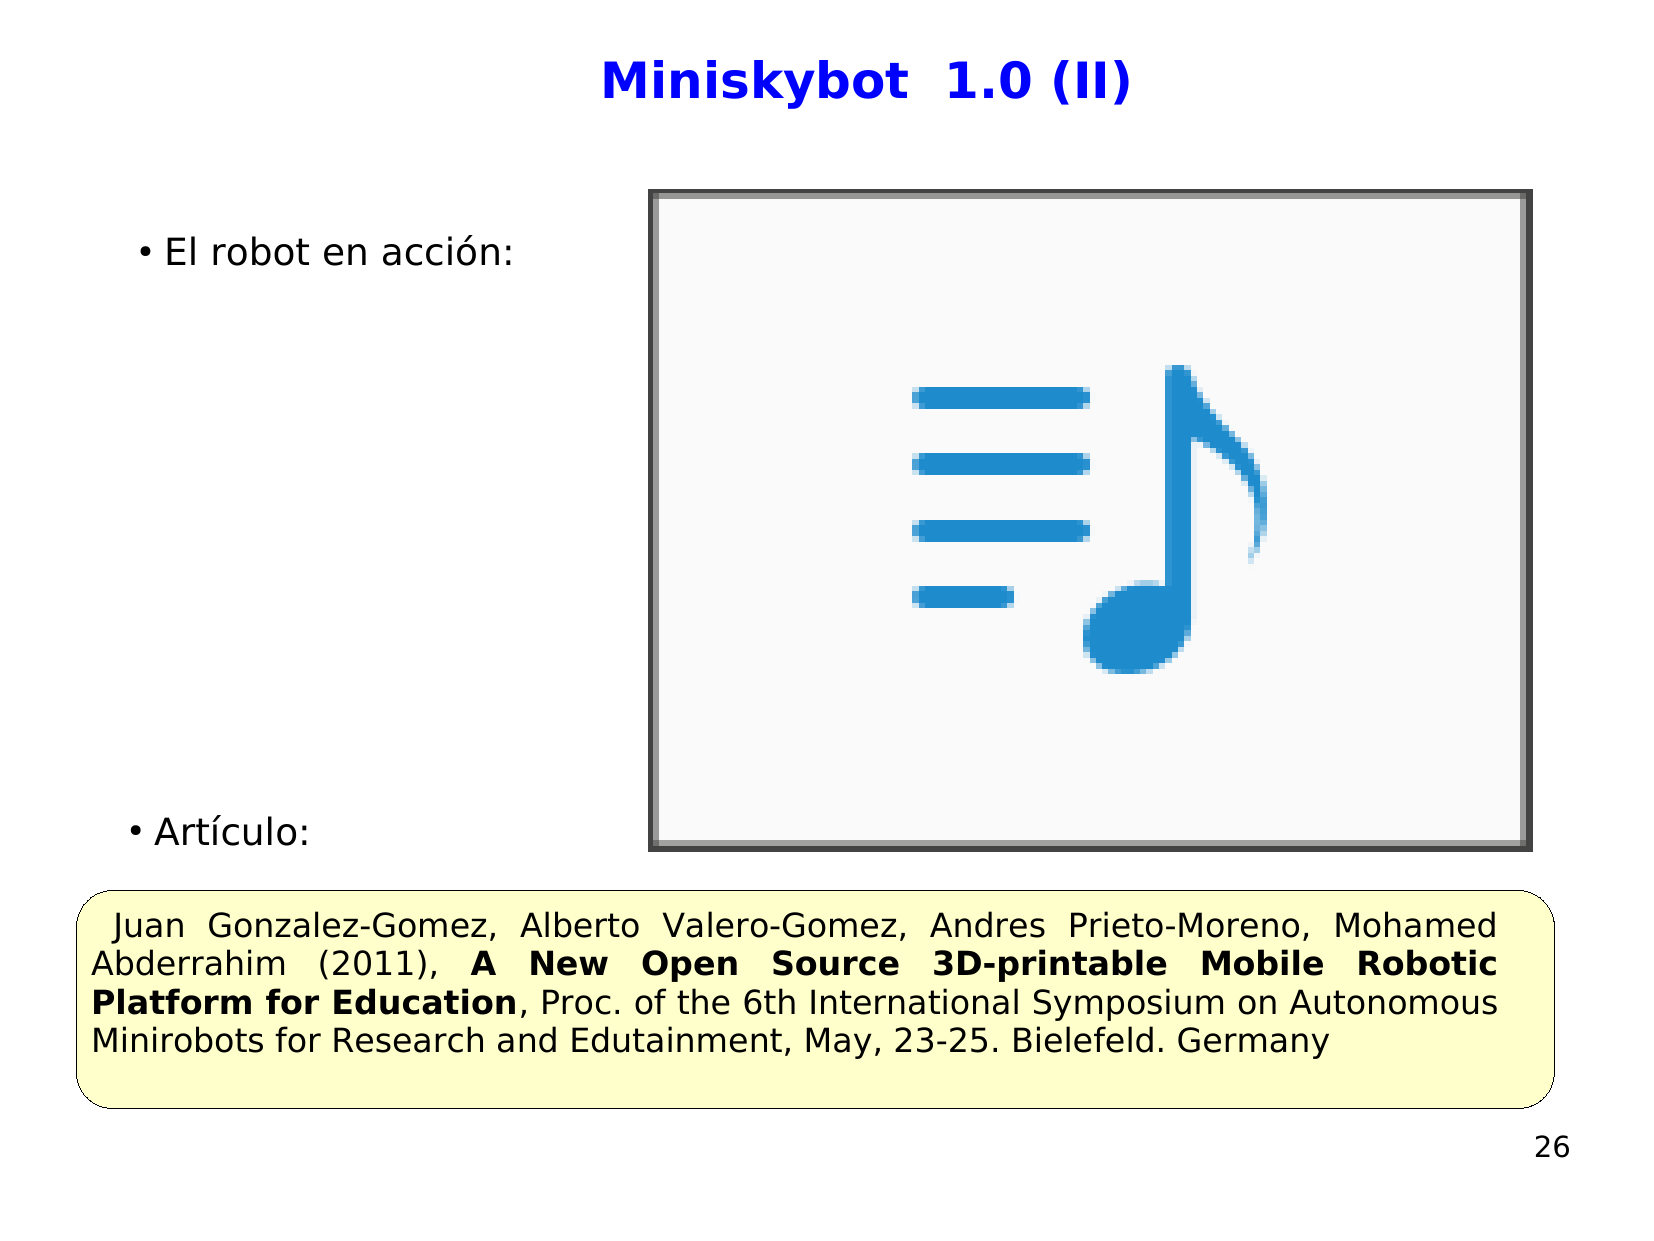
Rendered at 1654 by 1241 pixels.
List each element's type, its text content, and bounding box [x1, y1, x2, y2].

text_box Artículo: [114, 803, 931, 866]
text_box [76, 890, 1555, 1109]
text_box El robot en acción: [124, 223, 593, 287]
text_box Juan Gonzalez-Gomez, Alberto Valero-Gomez, Andres Prieto-Moreno, Mohamed Abderrahim (2011), A New Open Source 3D-printable Mobile Robotic Platform for Education, Proc. of the 6th International Symposium on Autonomous Minirobots for Research and Edutainment, May, 23-25. Bielefeld. Germany [76, 898, 1515, 1068]
text_box Miniskybot 1.0 (II) [585, 45, 1188, 119]
text_box [646, 187, 1534, 853]
